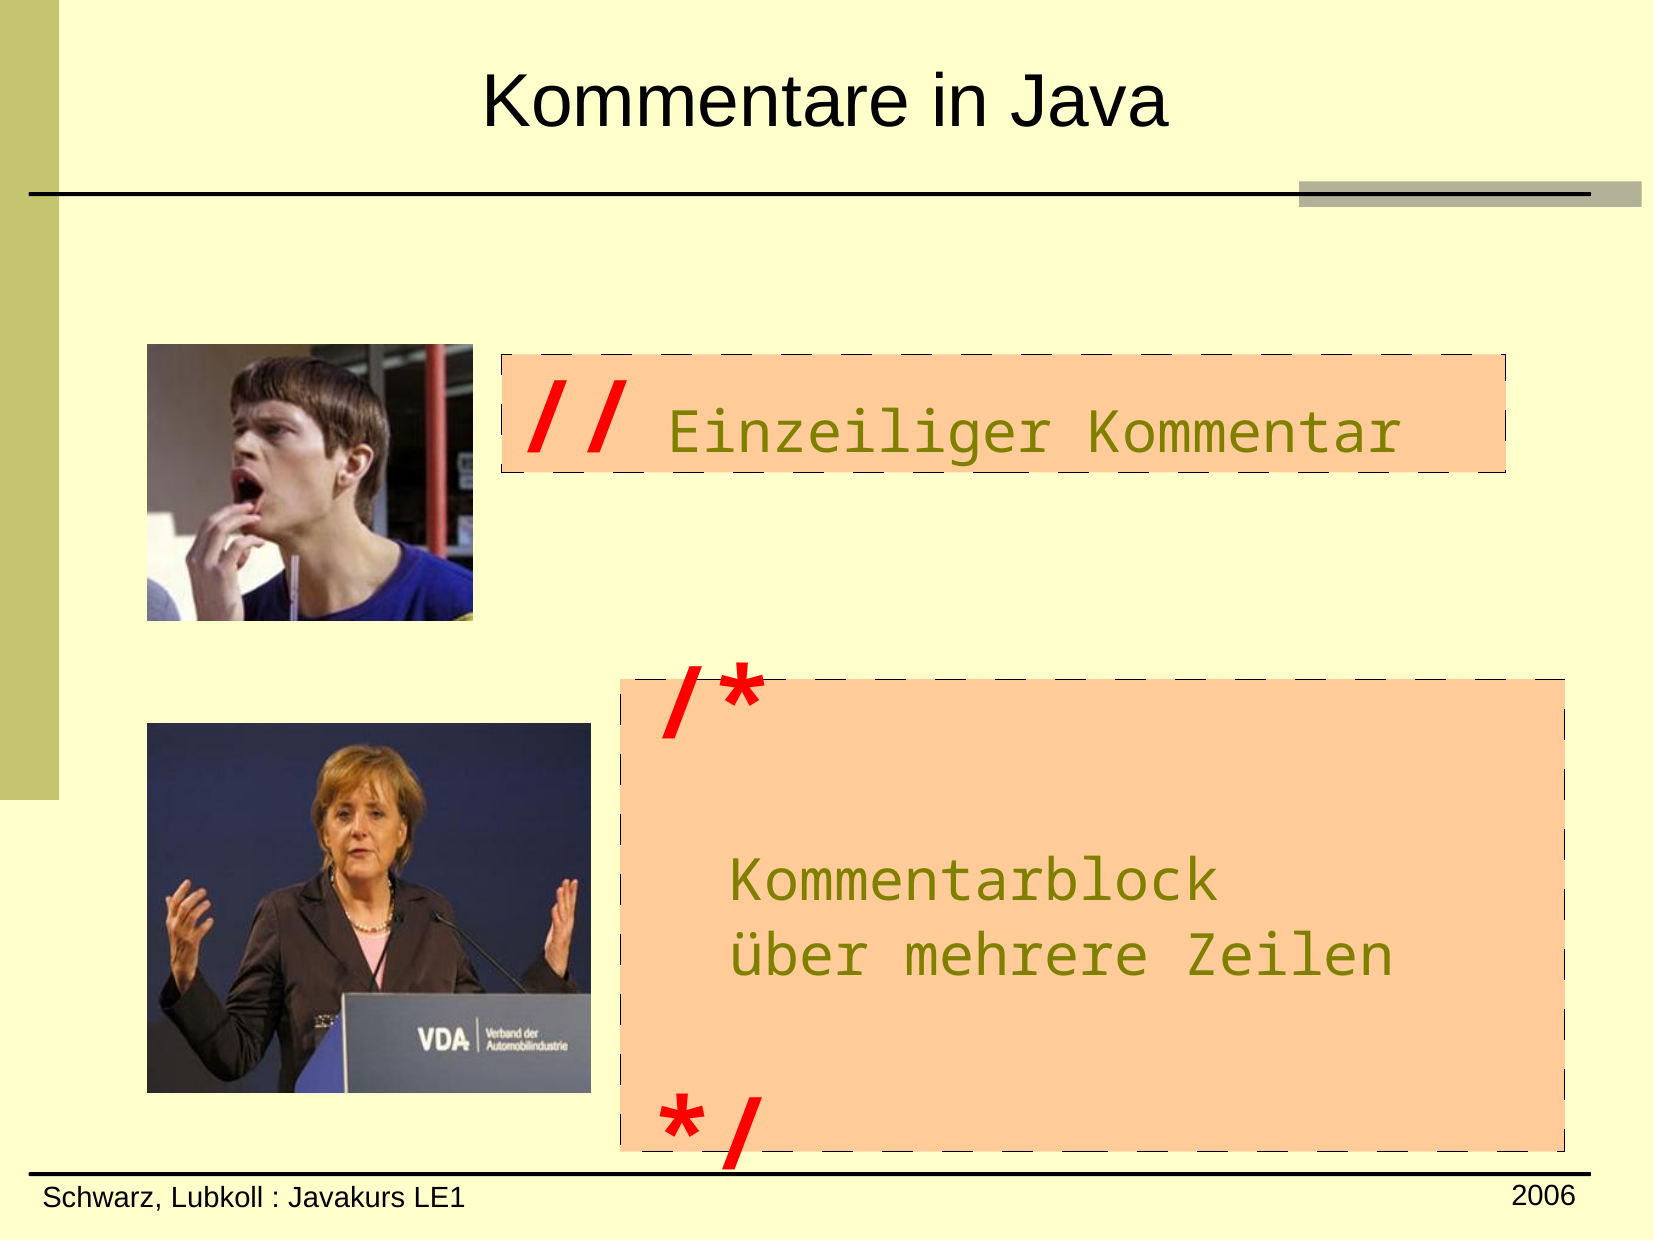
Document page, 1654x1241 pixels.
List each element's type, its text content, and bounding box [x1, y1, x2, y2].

text_box // Einzeiliger Kommentar [501, 354, 1506, 473]
picture [147, 723, 591, 1093]
picture [147, 344, 473, 621]
title Kommentare in Java [119, 19, 1532, 188]
text_box /* Kommentarblock über mehrere Zeilen */ [620, 679, 1565, 1152]
